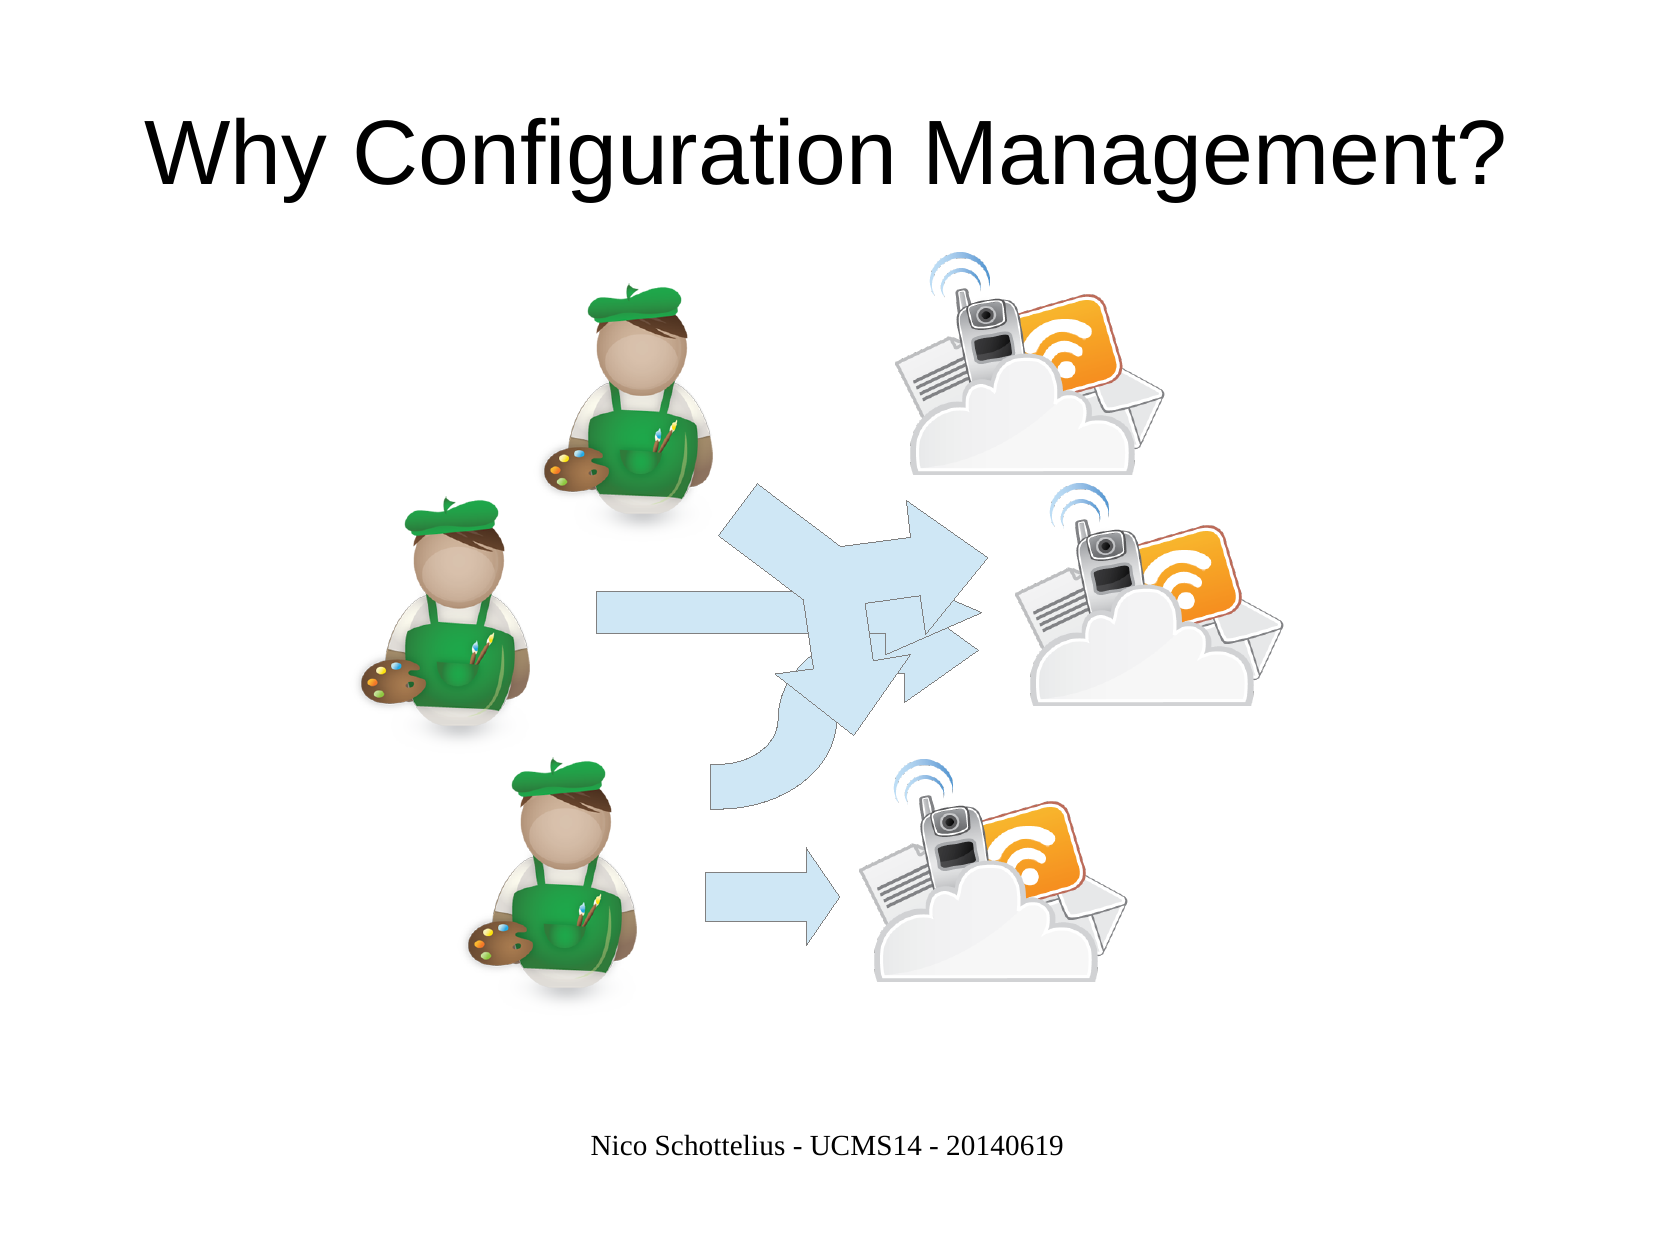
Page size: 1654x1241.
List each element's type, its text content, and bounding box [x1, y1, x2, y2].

picture [346, 267, 743, 1016]
title Why Configuration Management? [82, 49, 1571, 257]
picture [895, 252, 1171, 475]
text_box [596, 483, 988, 810]
picture [859, 759, 1134, 982]
text_box [705, 847, 840, 946]
picture [1015, 483, 1290, 706]
